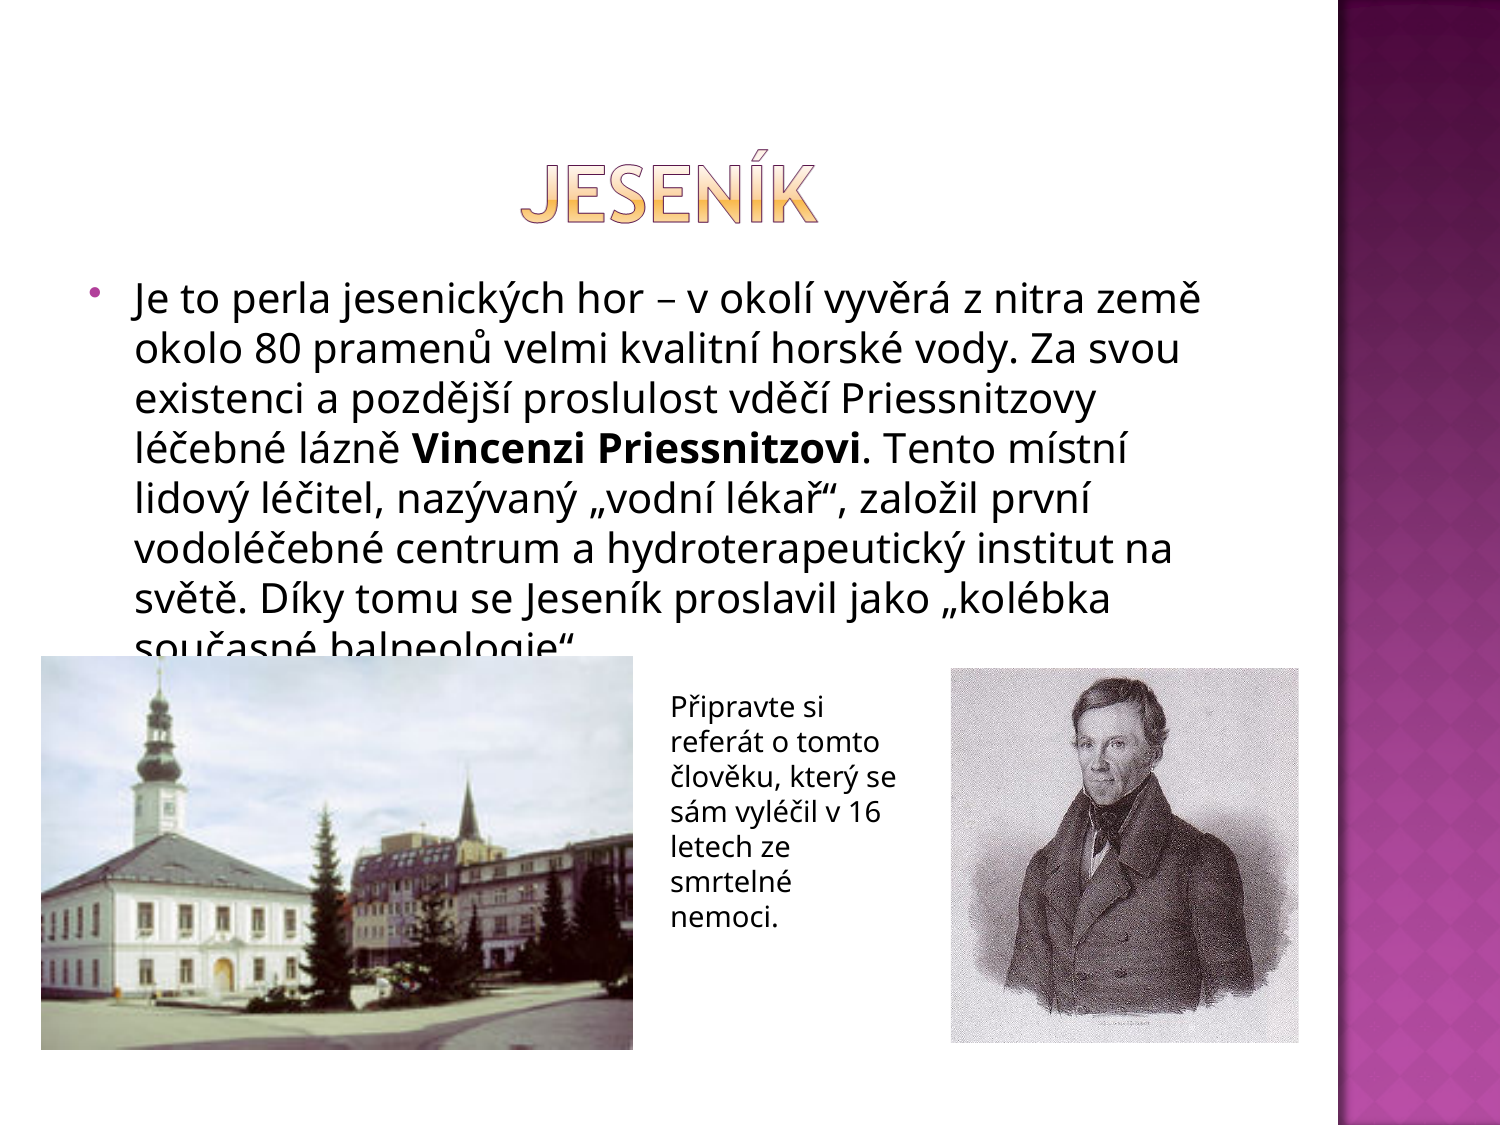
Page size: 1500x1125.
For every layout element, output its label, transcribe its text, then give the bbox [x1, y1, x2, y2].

list Je to perla jesenických hor − v okolí vyvěrá z nitra země okolo 80 pramenů velmi kvalitní horské vody. Za svou existenci a pozdější proslulost vděčí Priessnitzovy léčebné lázně Vincenzi Priessnitzovi. Tento místní lidový léčitel, nazývaný „vodní lékař“, založil první vodoléčebné centrum a hydroterapeutický institut na světě. Díky tomu se Jeseník proslavil jako „kolébka současné balneologie“. [75, 263, 1263, 1060]
text_box Připravte si referát o tomto člověku, který se sám vyléčil v 16 letech ze smrtelné nemoci. [655, 680, 916, 941]
picture [950, 668, 1299, 1043]
text_box [73, 52, 1265, 241]
picture [1337, 0, 1500, 1125]
picture [41, 656, 633, 1050]
